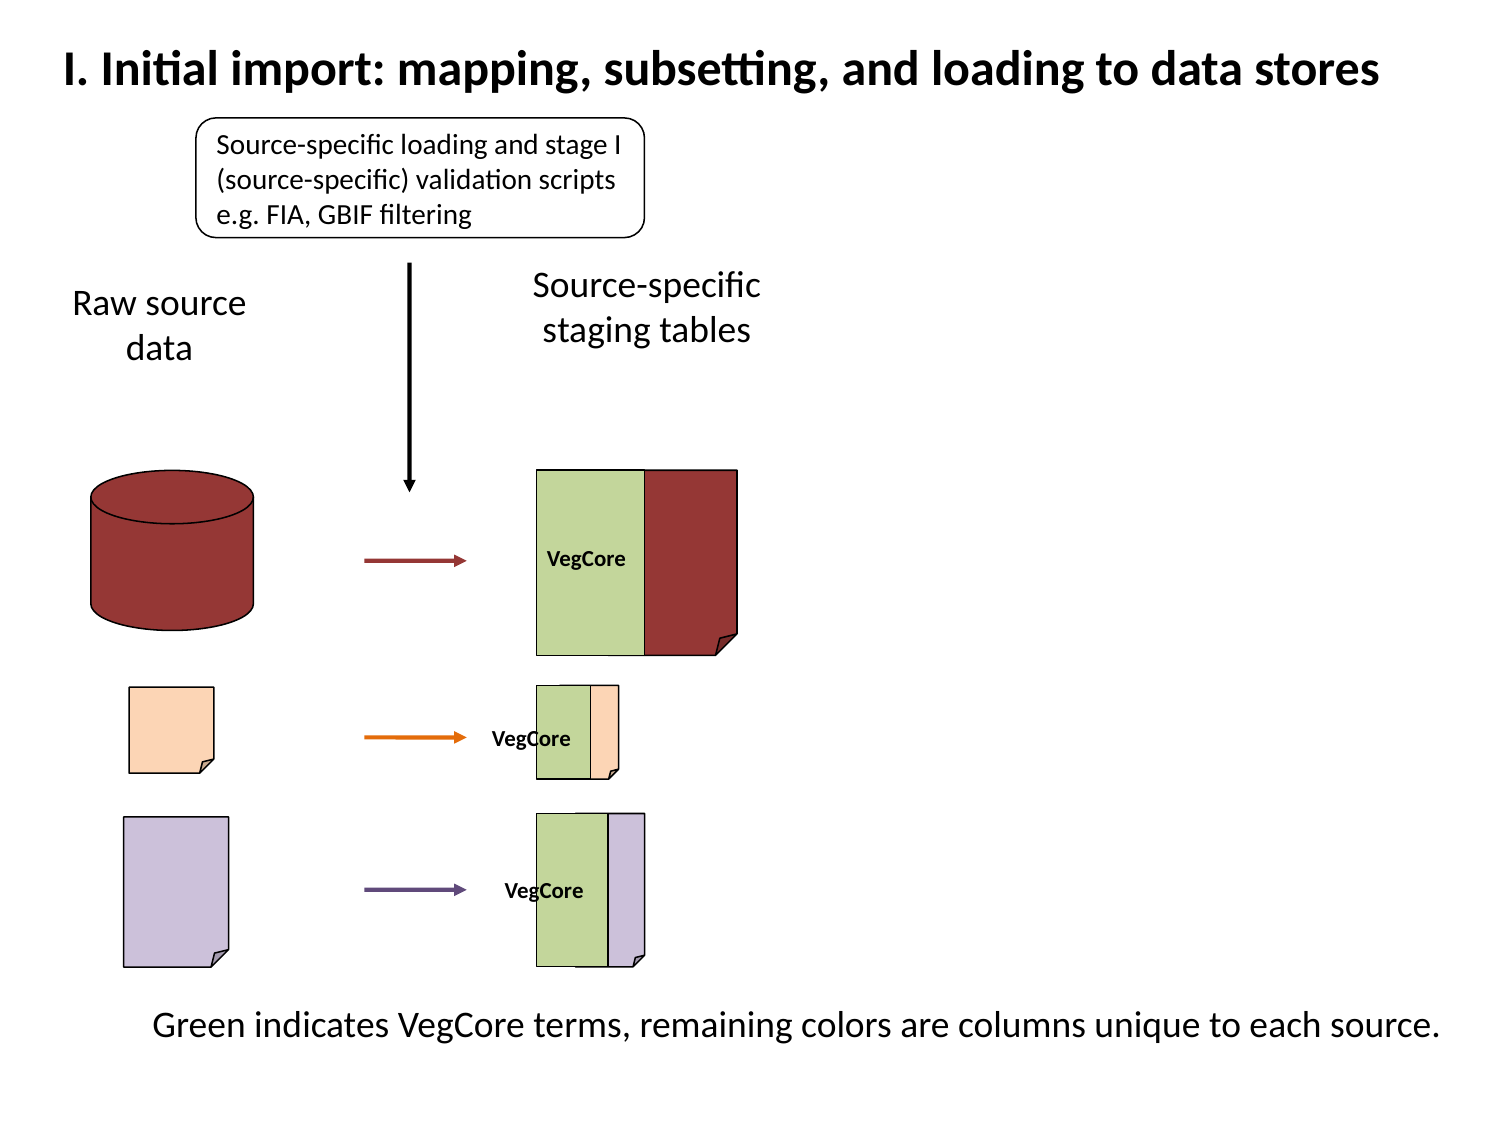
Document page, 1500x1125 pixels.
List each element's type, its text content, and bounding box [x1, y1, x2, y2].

text_box Source-specific staging tables [516, 252, 778, 358]
text_box [129, 687, 214, 774]
text_box [536, 813, 645, 967]
text_box [90, 470, 254, 631]
text_box VegCore [477, 715, 596, 758]
text_box I. Initial import: mapping, subsetting, and loading to data stores [48, 27, 1420, 103]
text_box Green indicates VegCore terms, remaining colors are columns unique to each source. [137, 992, 1470, 1052]
text_box [536, 470, 738, 656]
text_box [123, 816, 229, 968]
text_box Source-specific loading and stage I (source-specific) validation scripts e.g. FIA, GBIF filtering [195, 117, 645, 238]
text_box VegCore [532, 535, 650, 578]
text_box VegCore [489, 868, 608, 910]
text_box [536, 685, 619, 780]
text_box Raw source data [53, 270, 266, 375]
